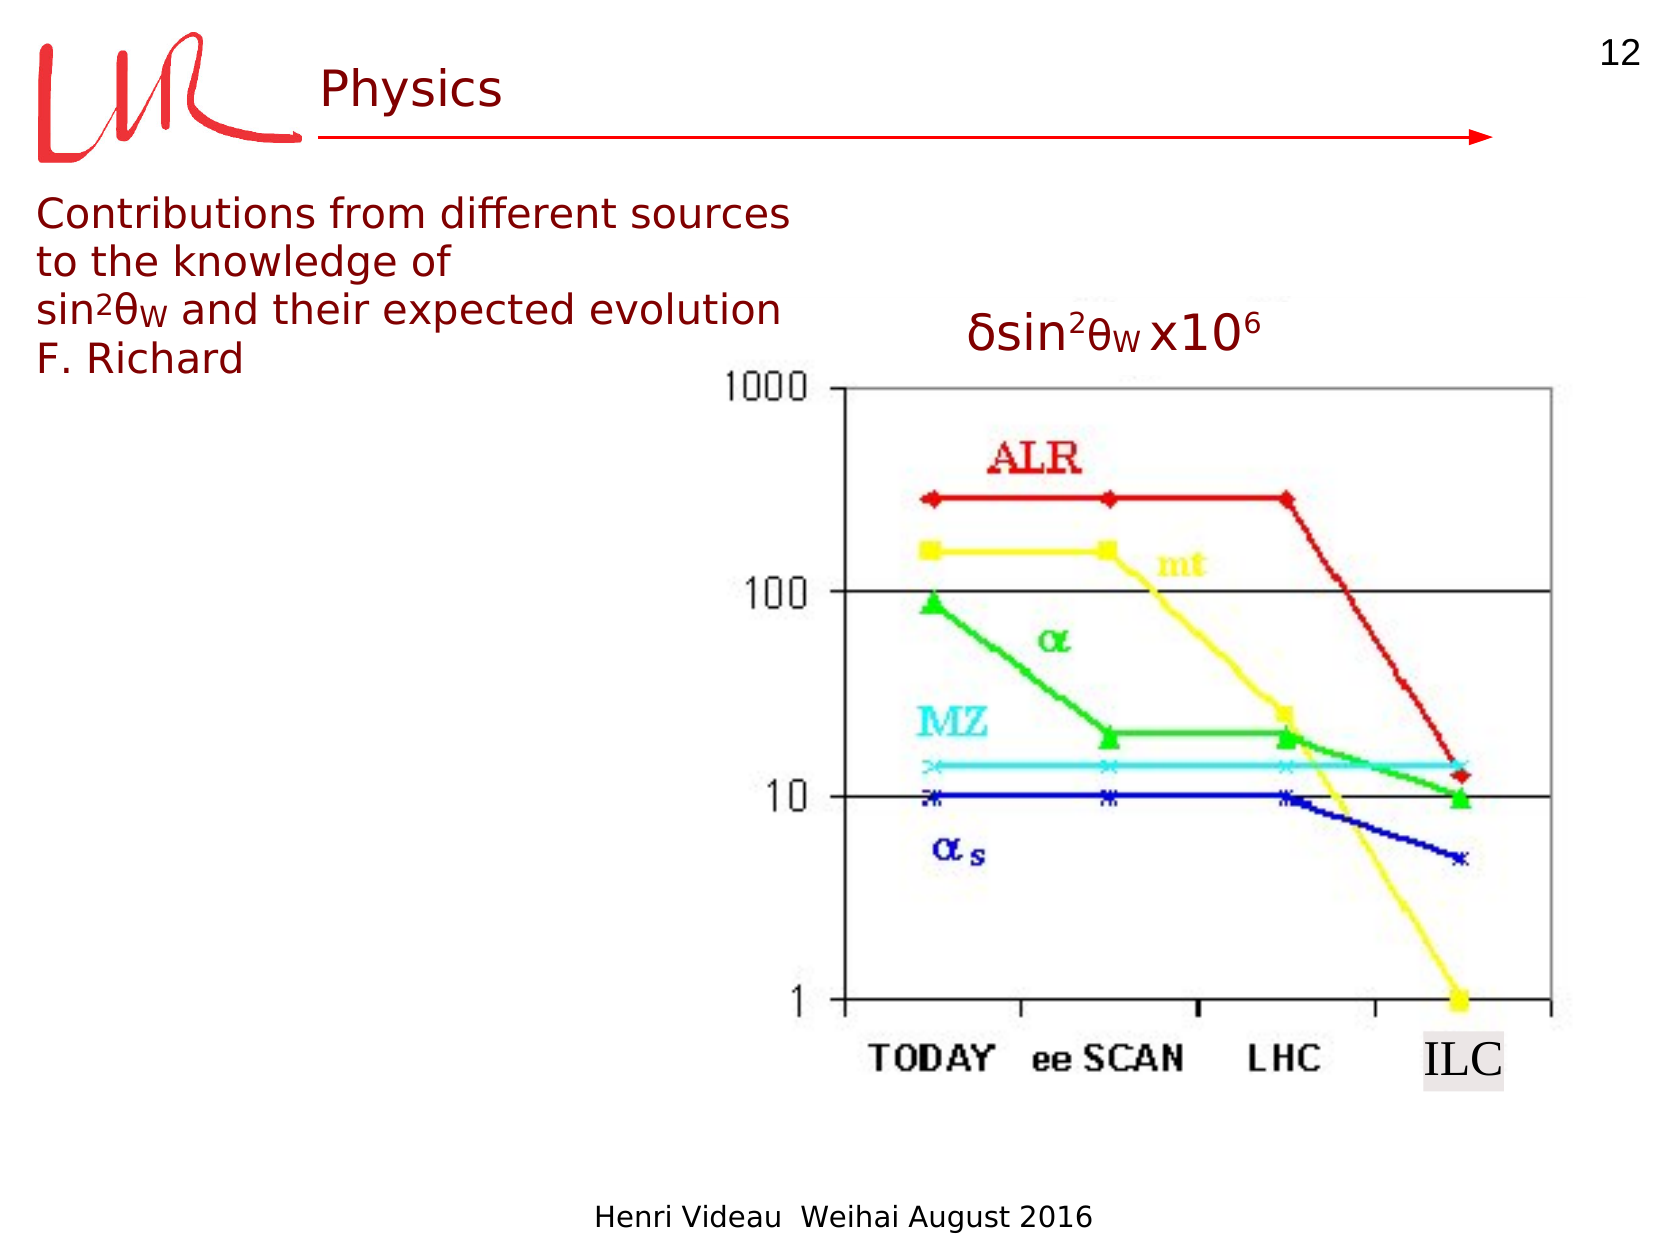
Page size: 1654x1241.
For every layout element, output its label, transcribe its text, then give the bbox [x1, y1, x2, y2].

text_box ILC [1423, 1031, 1504, 1092]
text_box δsin2θW x106 [966, 303, 1262, 372]
text_box Contributions from different sources to the knowledge of sin2θW and their expected evolution F. Richard [35, 189, 793, 487]
picture [38, 32, 302, 163]
text_box [934, 302, 1298, 376]
picture [685, 296, 1586, 1107]
